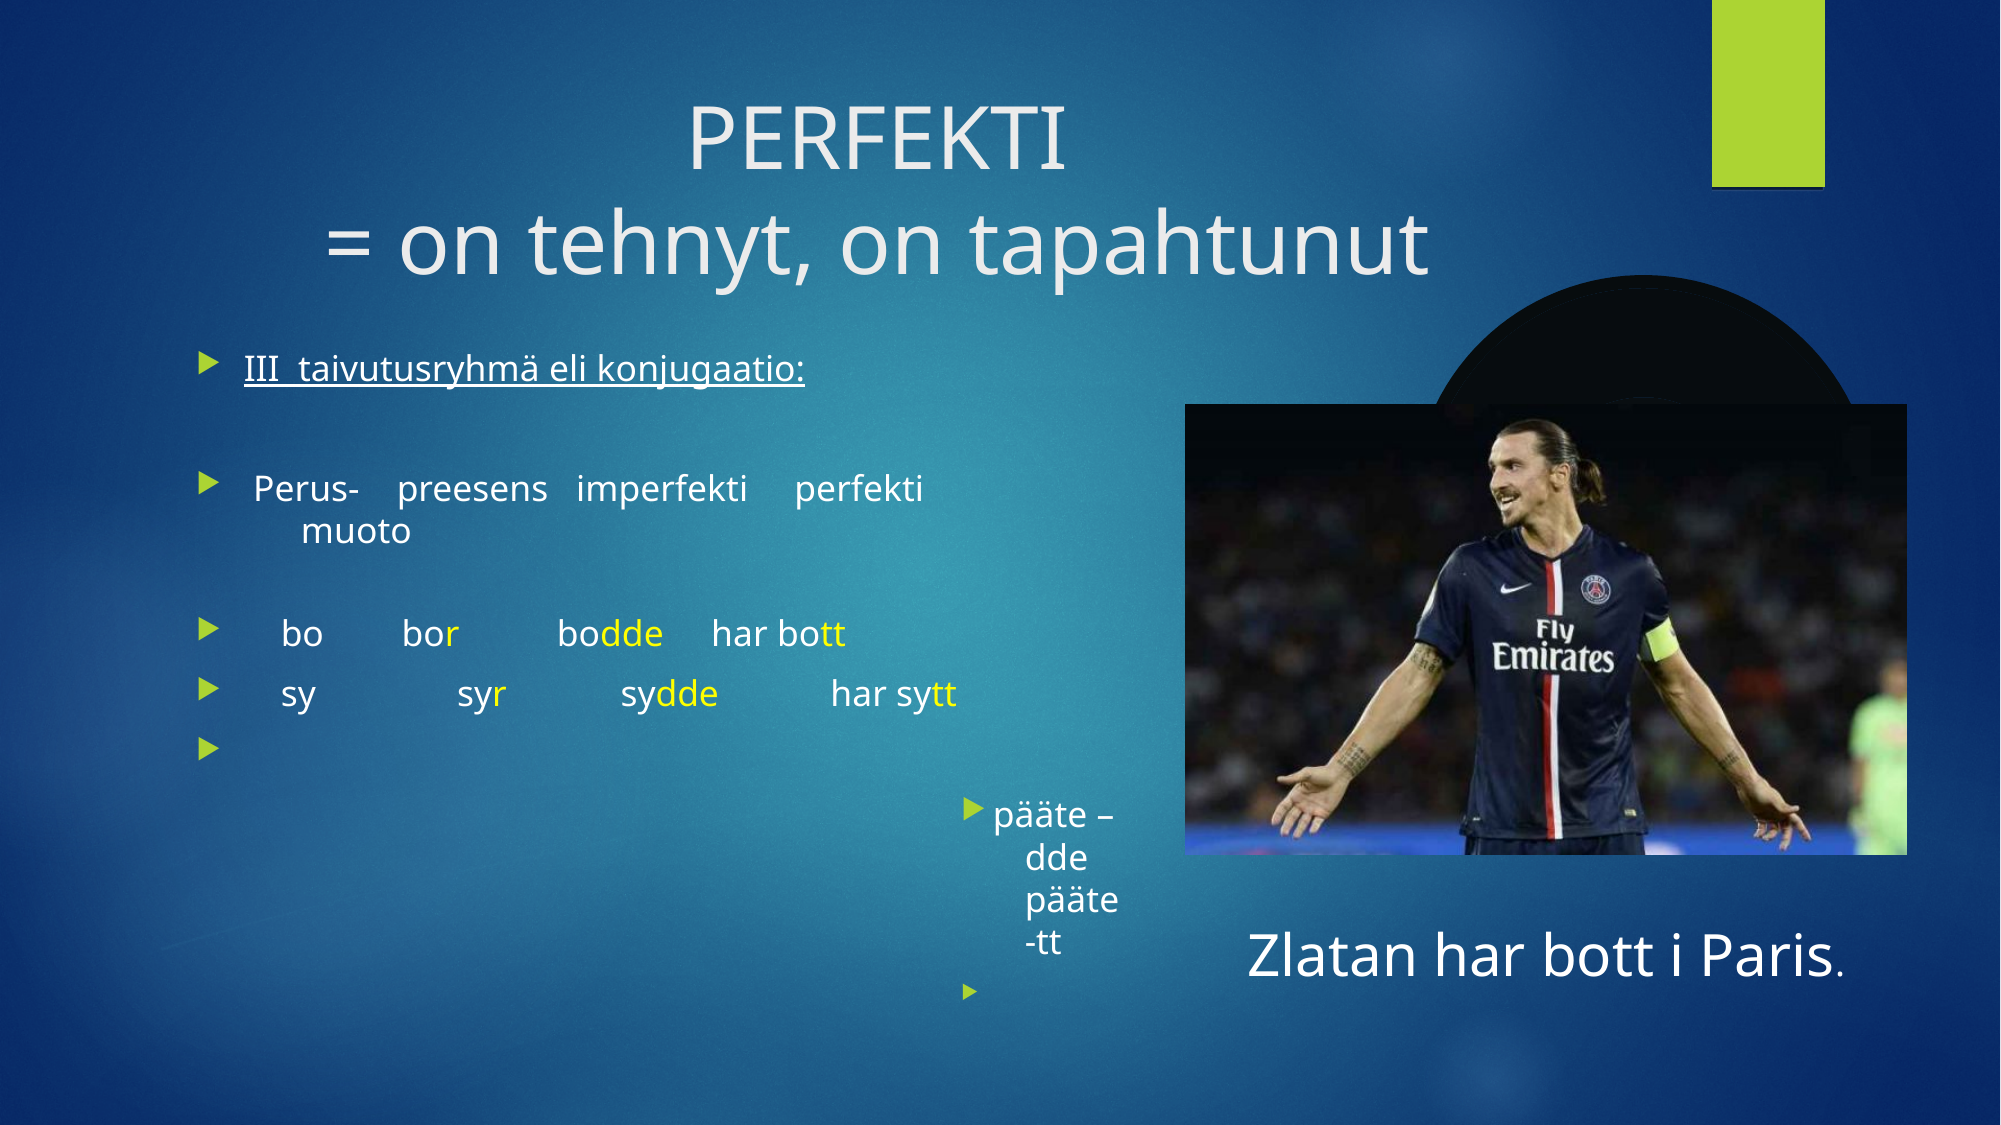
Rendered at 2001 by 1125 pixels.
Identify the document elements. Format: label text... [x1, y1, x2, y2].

picture [1185, 404, 1907, 855]
text_box Zlatan har bott i Paris. [1185, 910, 1907, 997]
list III taivutusryhmä eli konjugaatio: Perus- preesens imperfekti perfekti muoto bo bor bodde har bott sy syr sydde har sytt pääte –dde pääte -tt [181, 338, 1150, 1027]
title PERFEKTI = on tehnyt, on tapahtunut [106, 74, 1649, 305]
